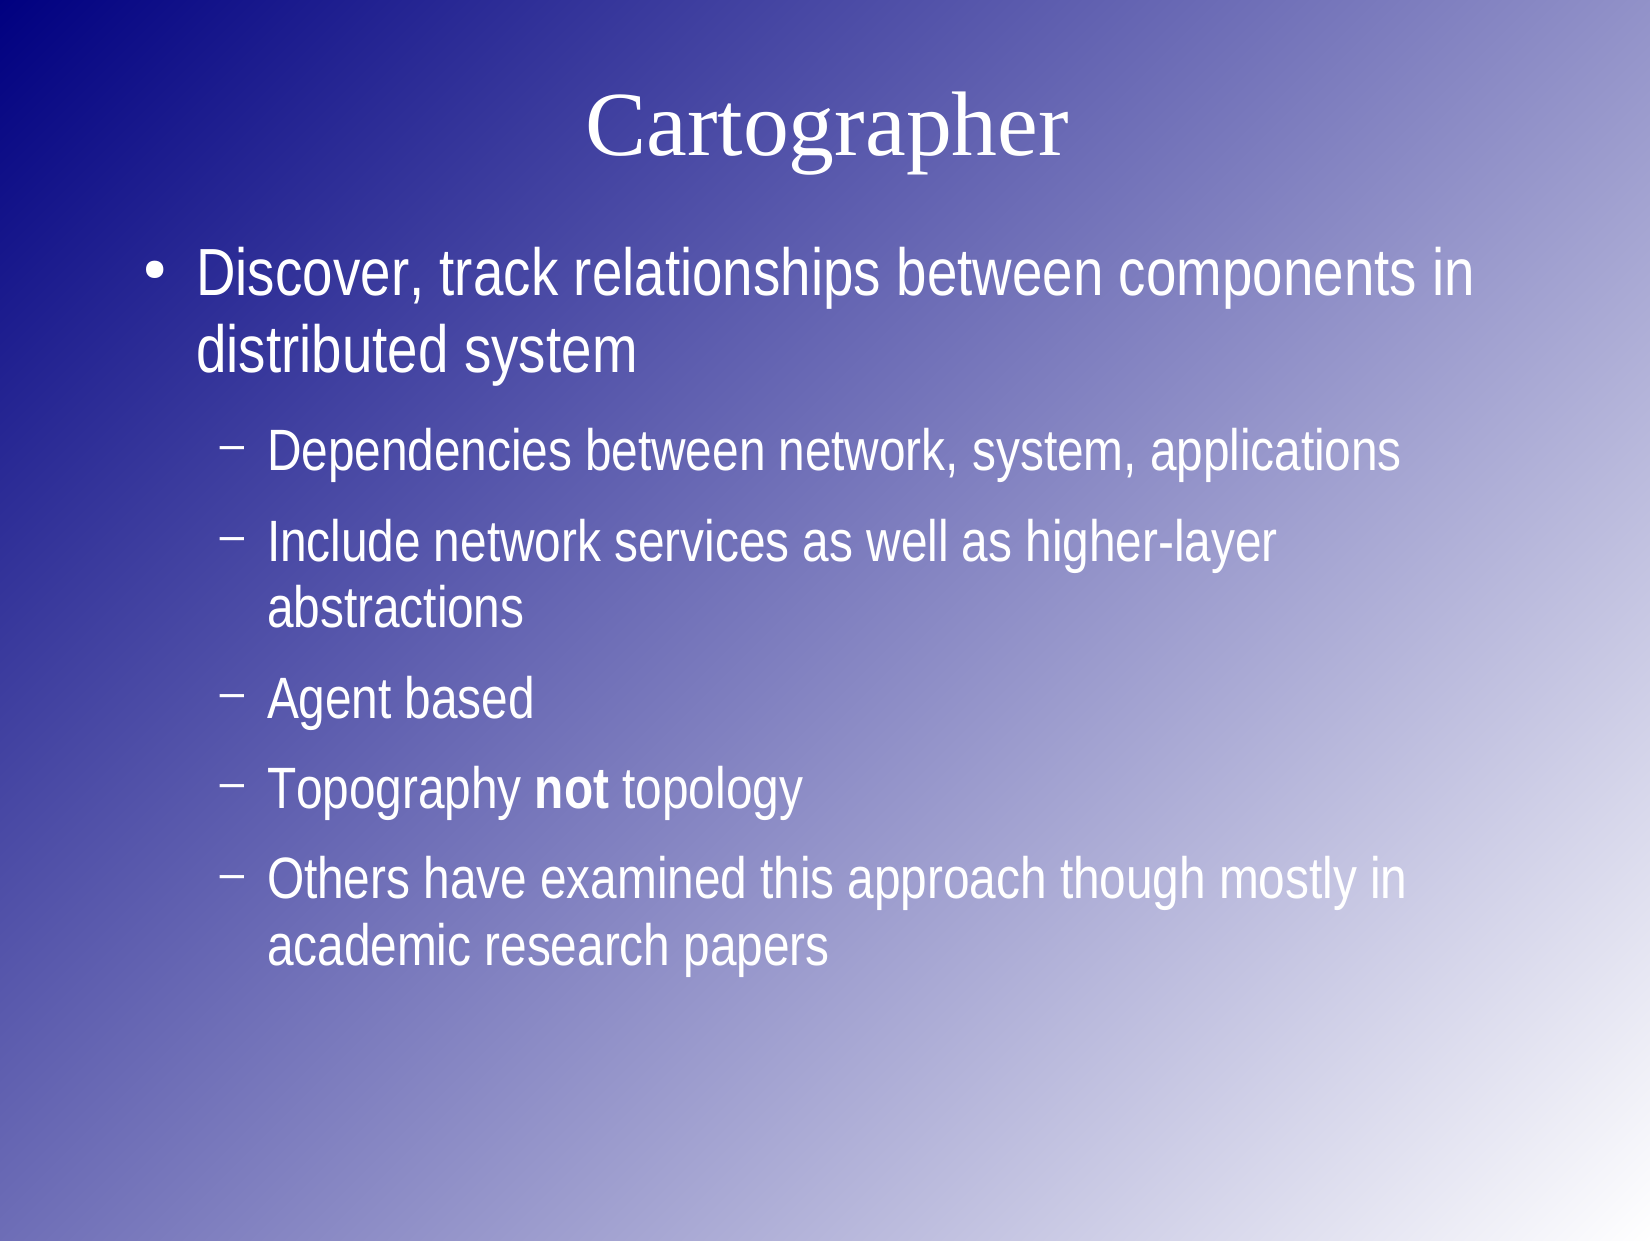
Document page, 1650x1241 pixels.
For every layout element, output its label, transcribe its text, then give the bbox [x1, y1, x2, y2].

title Cartographer [123, 27, 1533, 221]
list Discover, track relationships between components in distributed system Dependencies between network, system, applications Include network services as well as higher-layer abstractions Agent based Topography not topology Others have examined this approach though mostly in academic research papers [125, 233, 1535, 1123]
